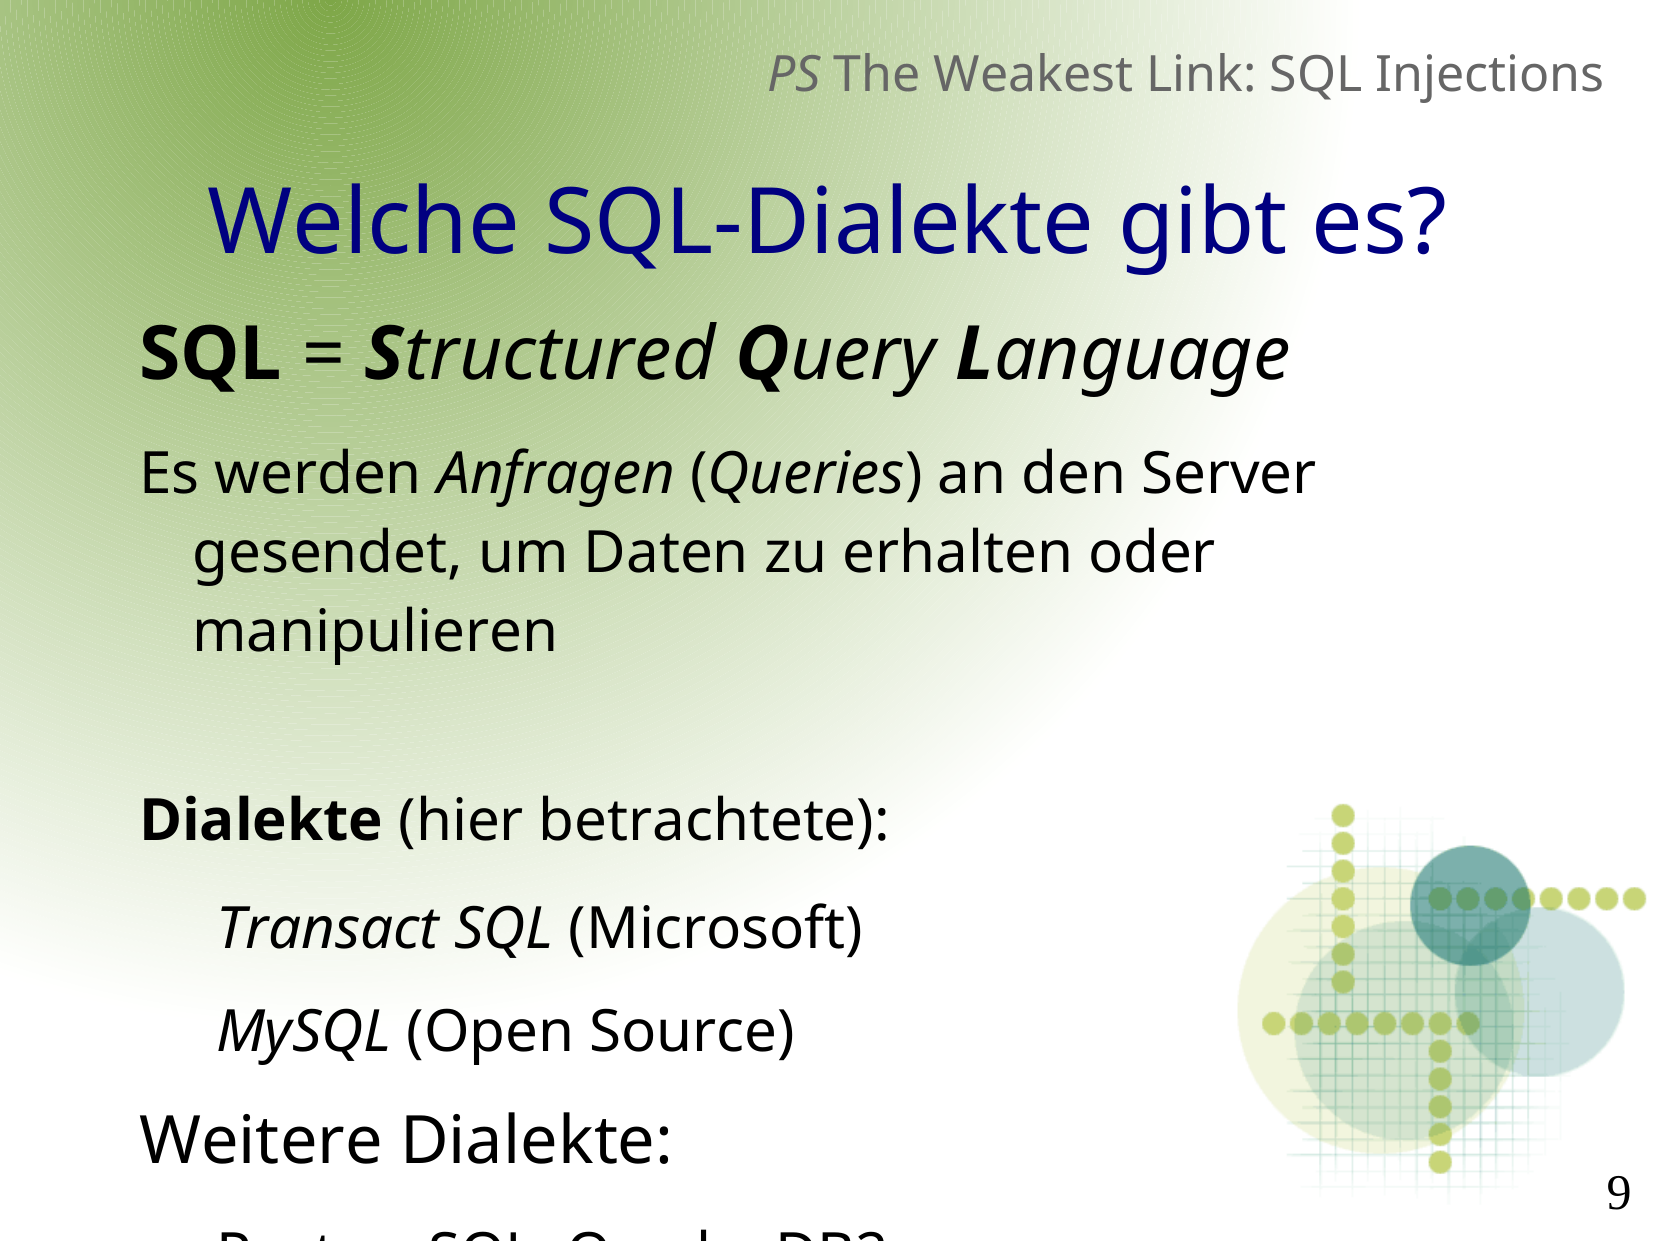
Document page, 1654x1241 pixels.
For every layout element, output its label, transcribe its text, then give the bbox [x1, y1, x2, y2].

list SQL = Structured Query Language Es werden Anfragen (Queries) an den Server gesendet, um Daten zu erhalten oder manipulieren Dialekte (hier betrachtete): Transact SQL (Microsoft) MySQL (Open Source) Weitere Dialekte: PostgreSQL, Oracle, DB2, u. v. a. [121, 299, 1565, 1241]
picture [1565, 792, 1654, 1211]
title Welche SQL-Dialekte gibt es? [121, 114, 1534, 299]
